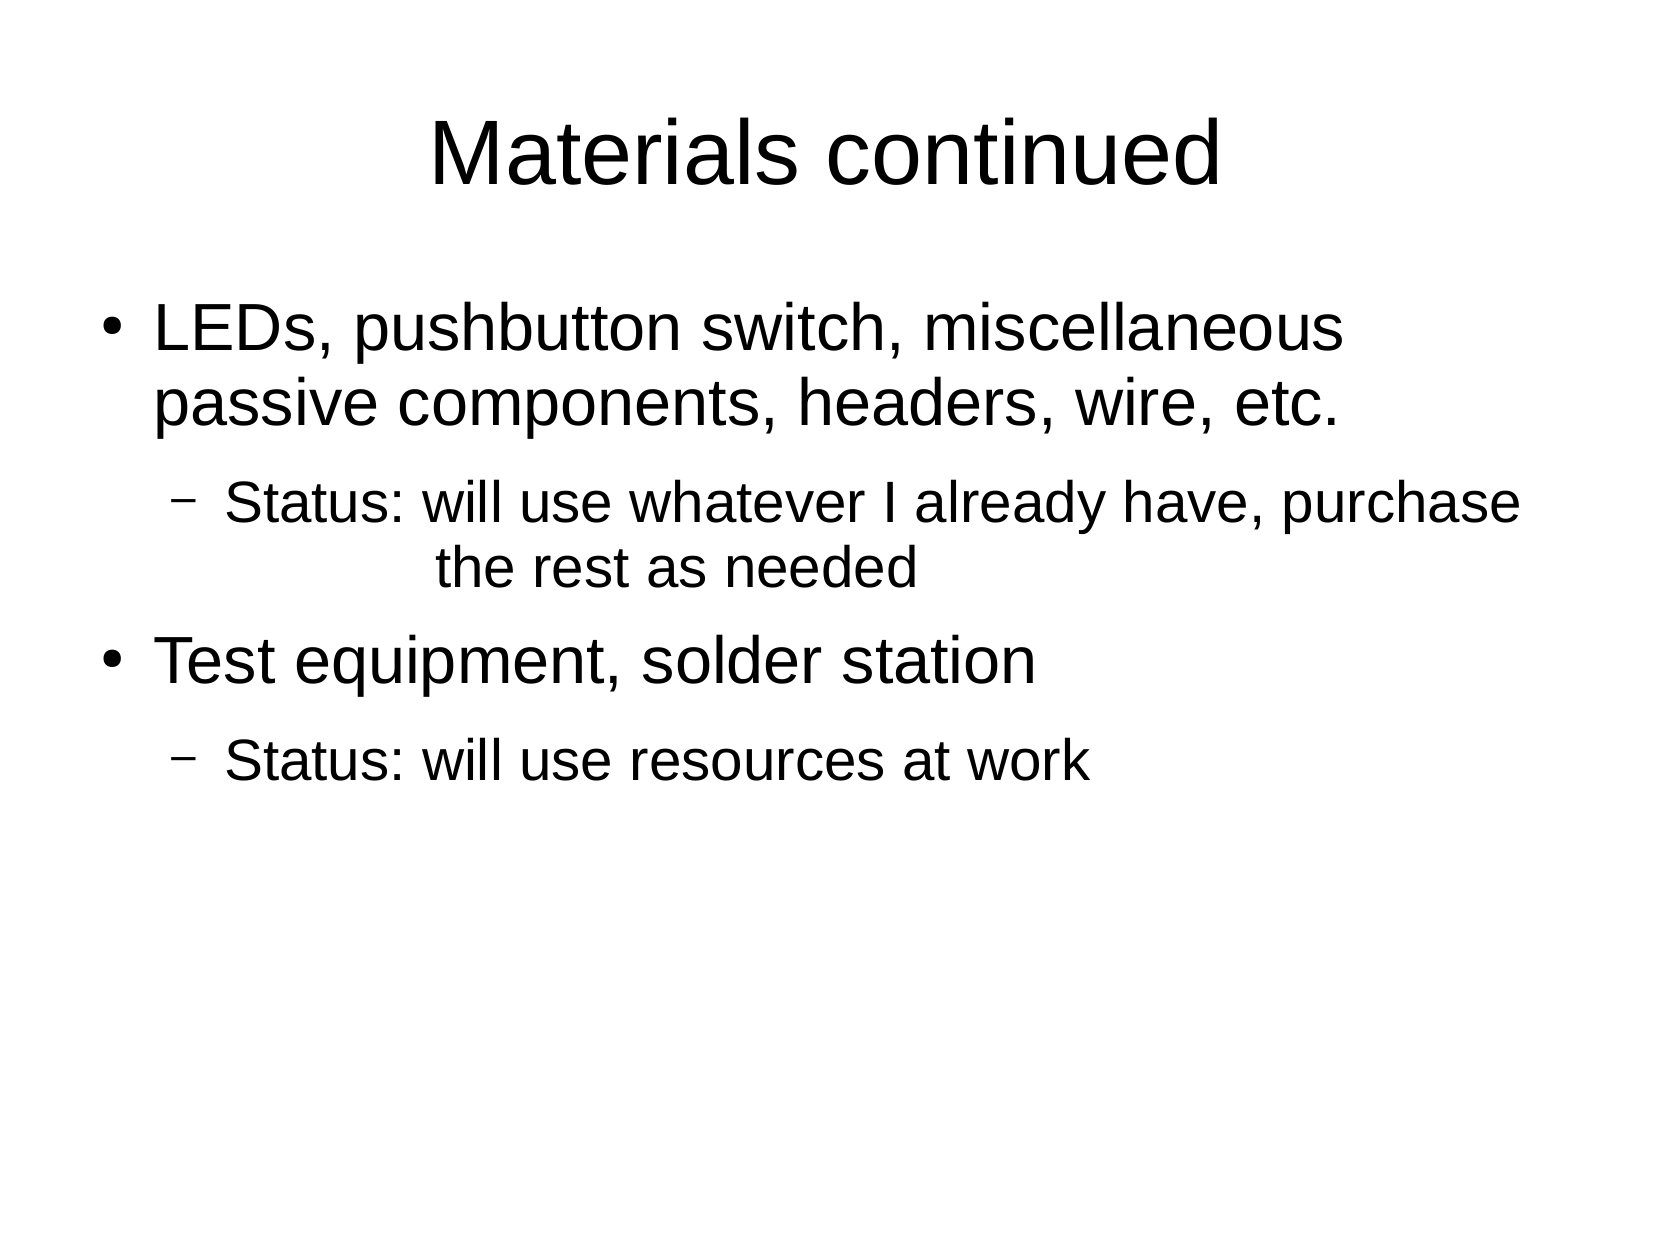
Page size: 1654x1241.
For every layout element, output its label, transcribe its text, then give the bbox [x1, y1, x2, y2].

title Materials continued [82, 49, 1571, 257]
list LEDs, pushbutton switch, miscellaneous passive components, headers, wire, etc. Status: will use whatever I already have, purchase the rest as needed Test equipment, solder station Status: will use resources at work [82, 290, 1538, 1010]
